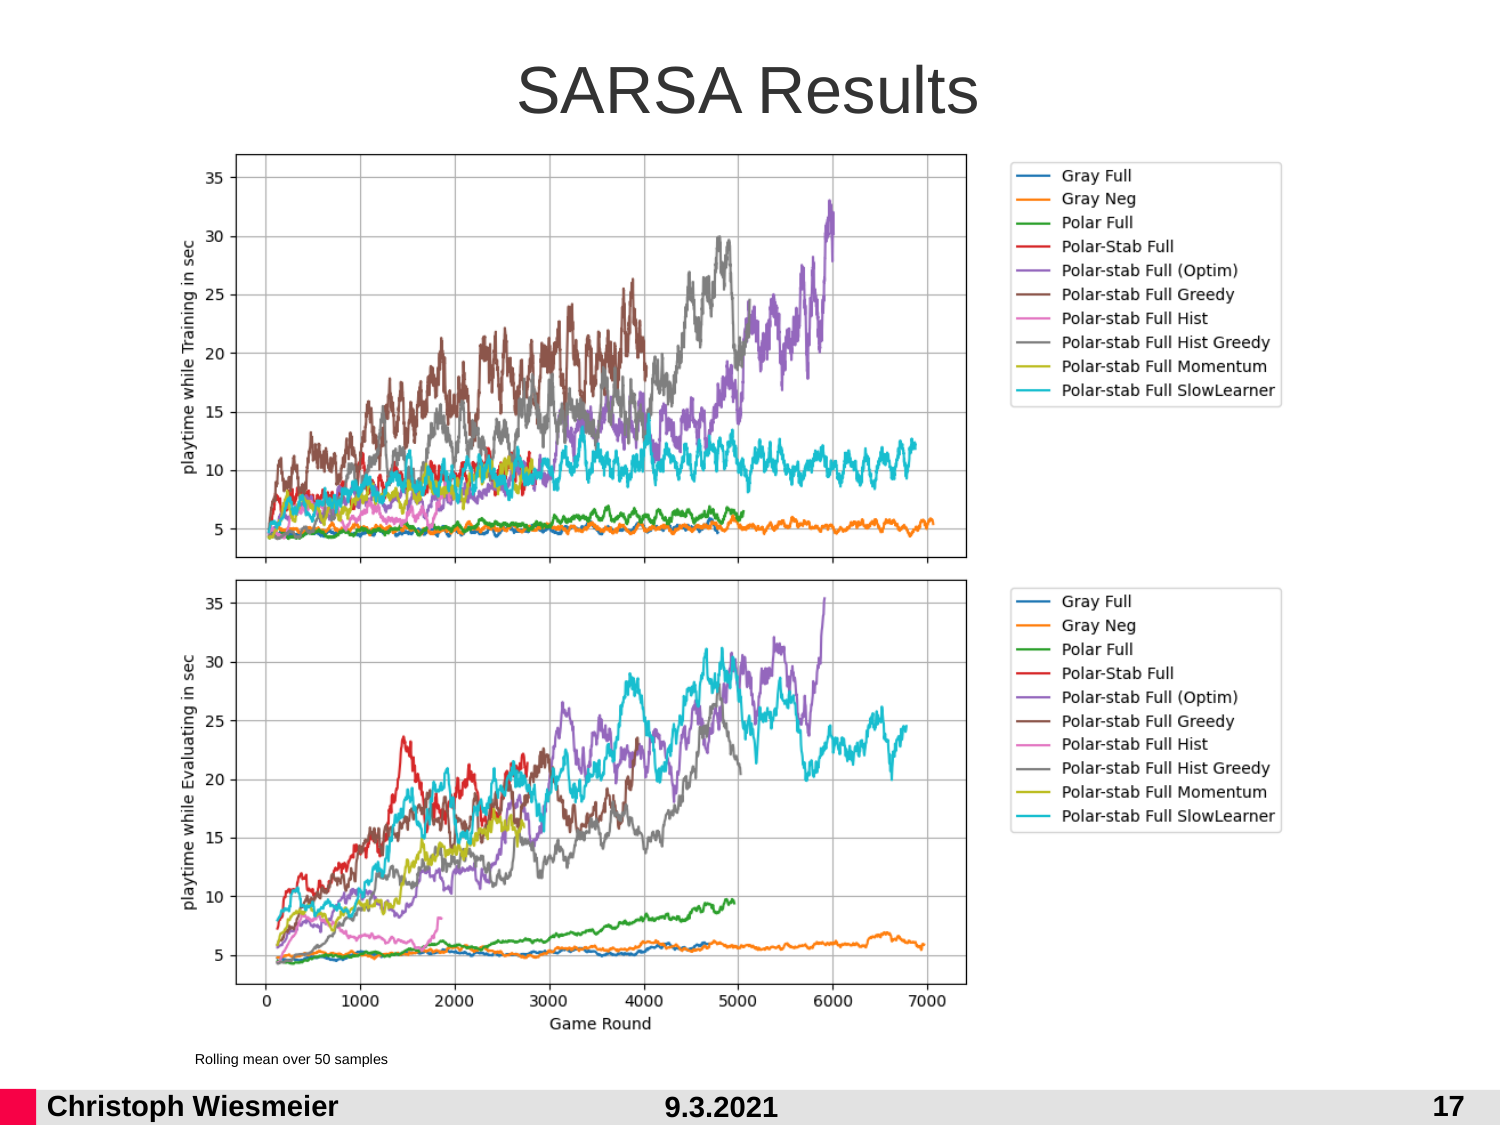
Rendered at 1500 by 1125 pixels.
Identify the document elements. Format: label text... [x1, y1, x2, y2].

text_box Rolling mean over 50 samples [180, 1051, 811, 1125]
picture [165, 137, 1306, 1051]
title SARSA Results [79, 25, 1417, 149]
